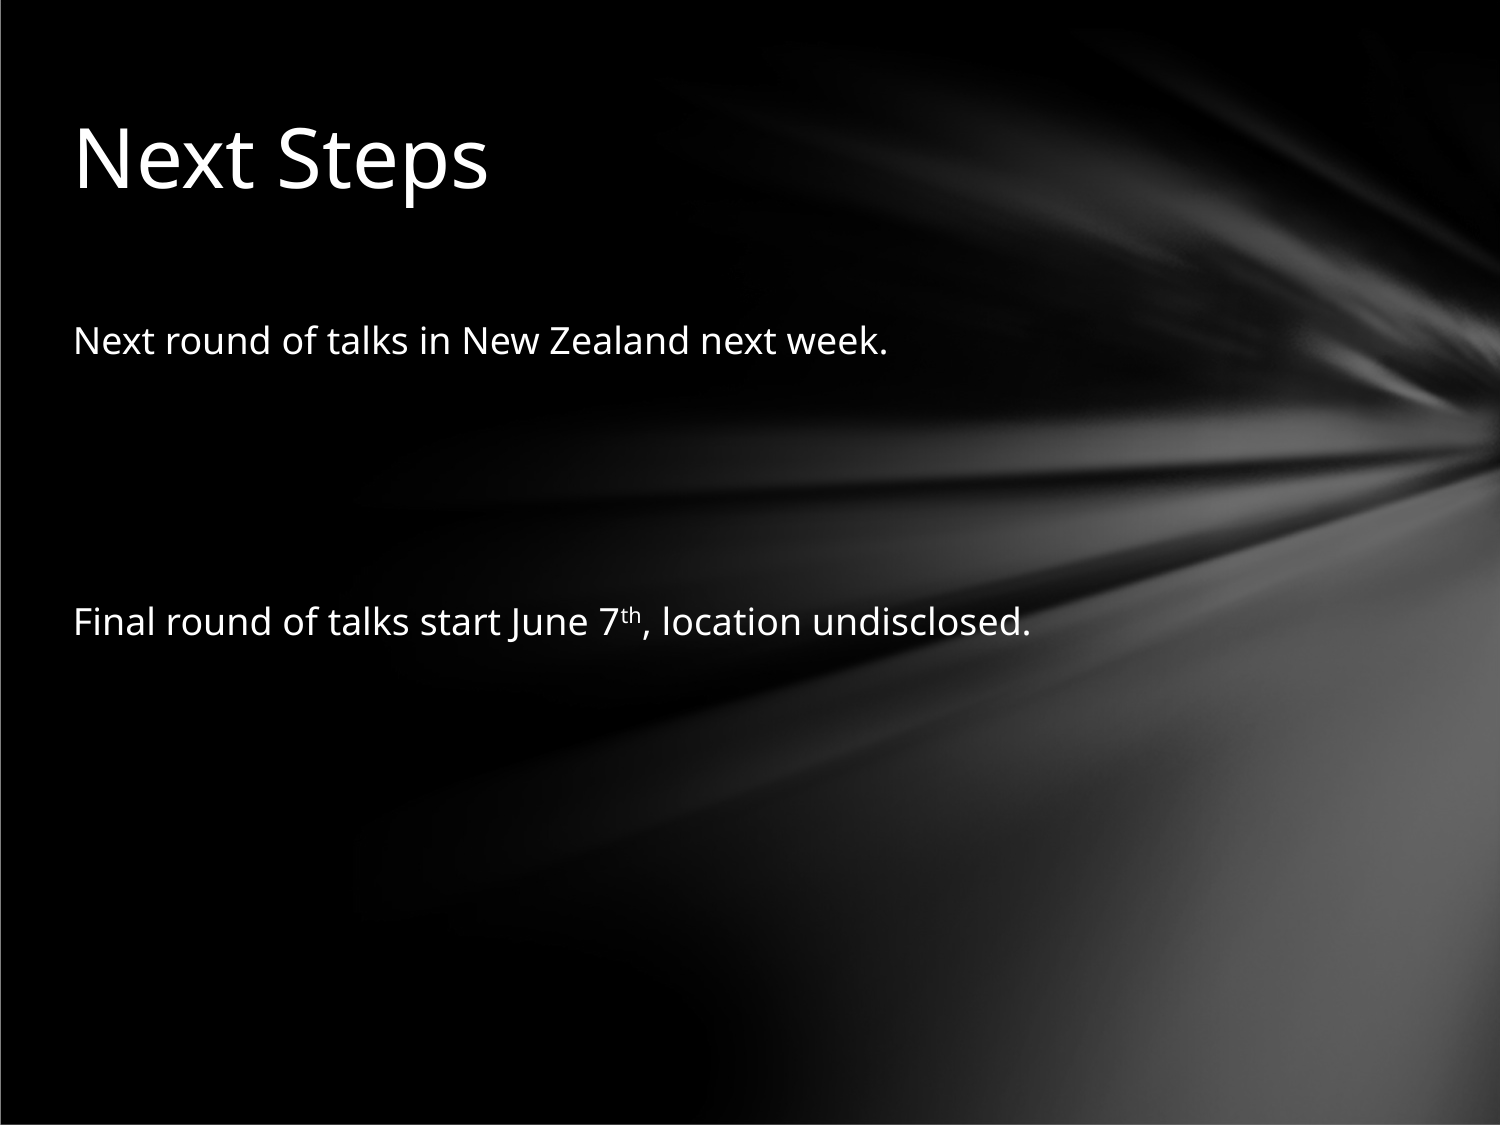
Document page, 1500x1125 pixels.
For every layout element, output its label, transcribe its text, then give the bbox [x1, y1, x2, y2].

list Next round of talks in New Zealand next week. Final round of talks start June 7th, location undisclosed. [57, 240, 1318, 1016]
title Next Steps [57, 37, 1318, 213]
picture [0, 0, 1500, 1125]
